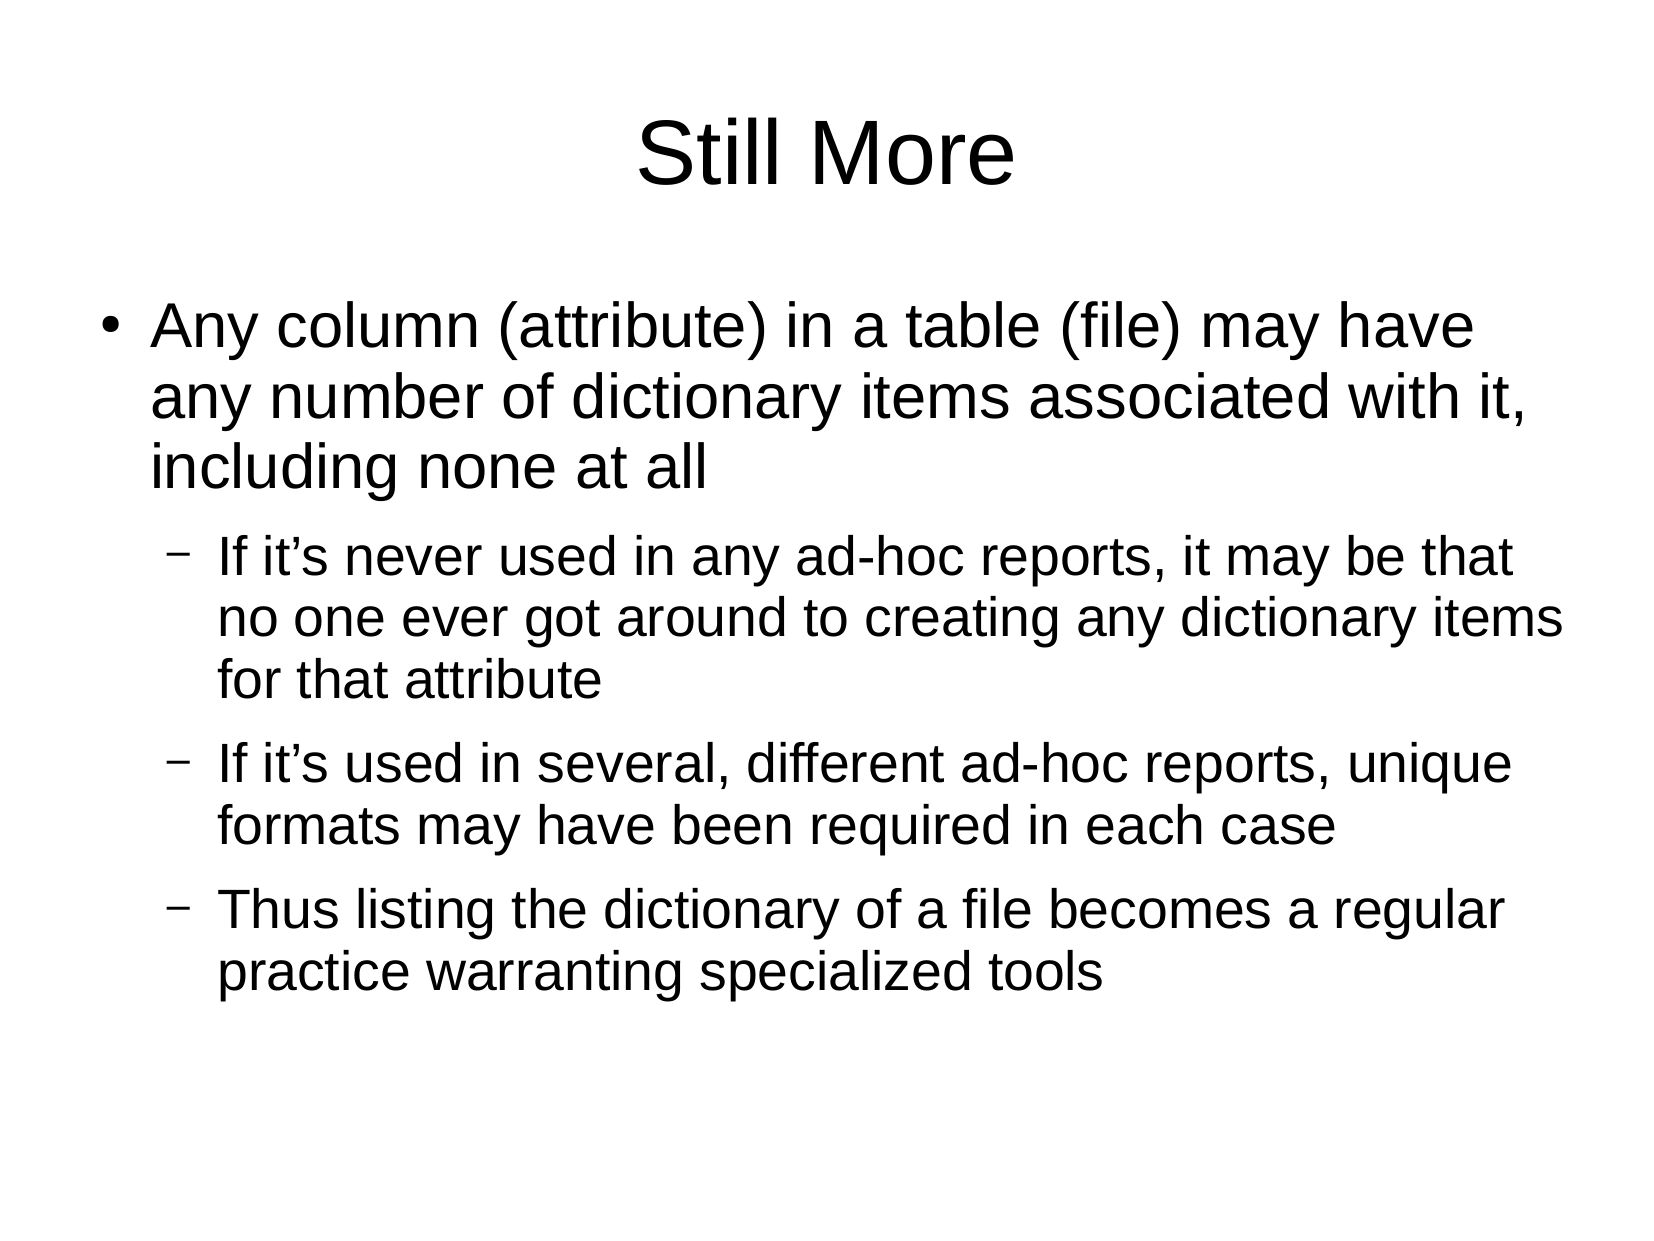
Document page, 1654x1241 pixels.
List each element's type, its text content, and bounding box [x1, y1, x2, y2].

title Still More [82, 49, 1571, 257]
list Any column (attribute) in a table (file) may have any number of dictionary items associated with it, including none at all If it’s never used in any ad-hoc reports, it may be that no one ever got around to creating any dictionary items for that attribute If it’s used in several, different ad-hoc reports, unique formats may have been required in each case Thus listing the dictionary of a file becomes a regular practice warranting specialized tools [82, 290, 1571, 1010]
